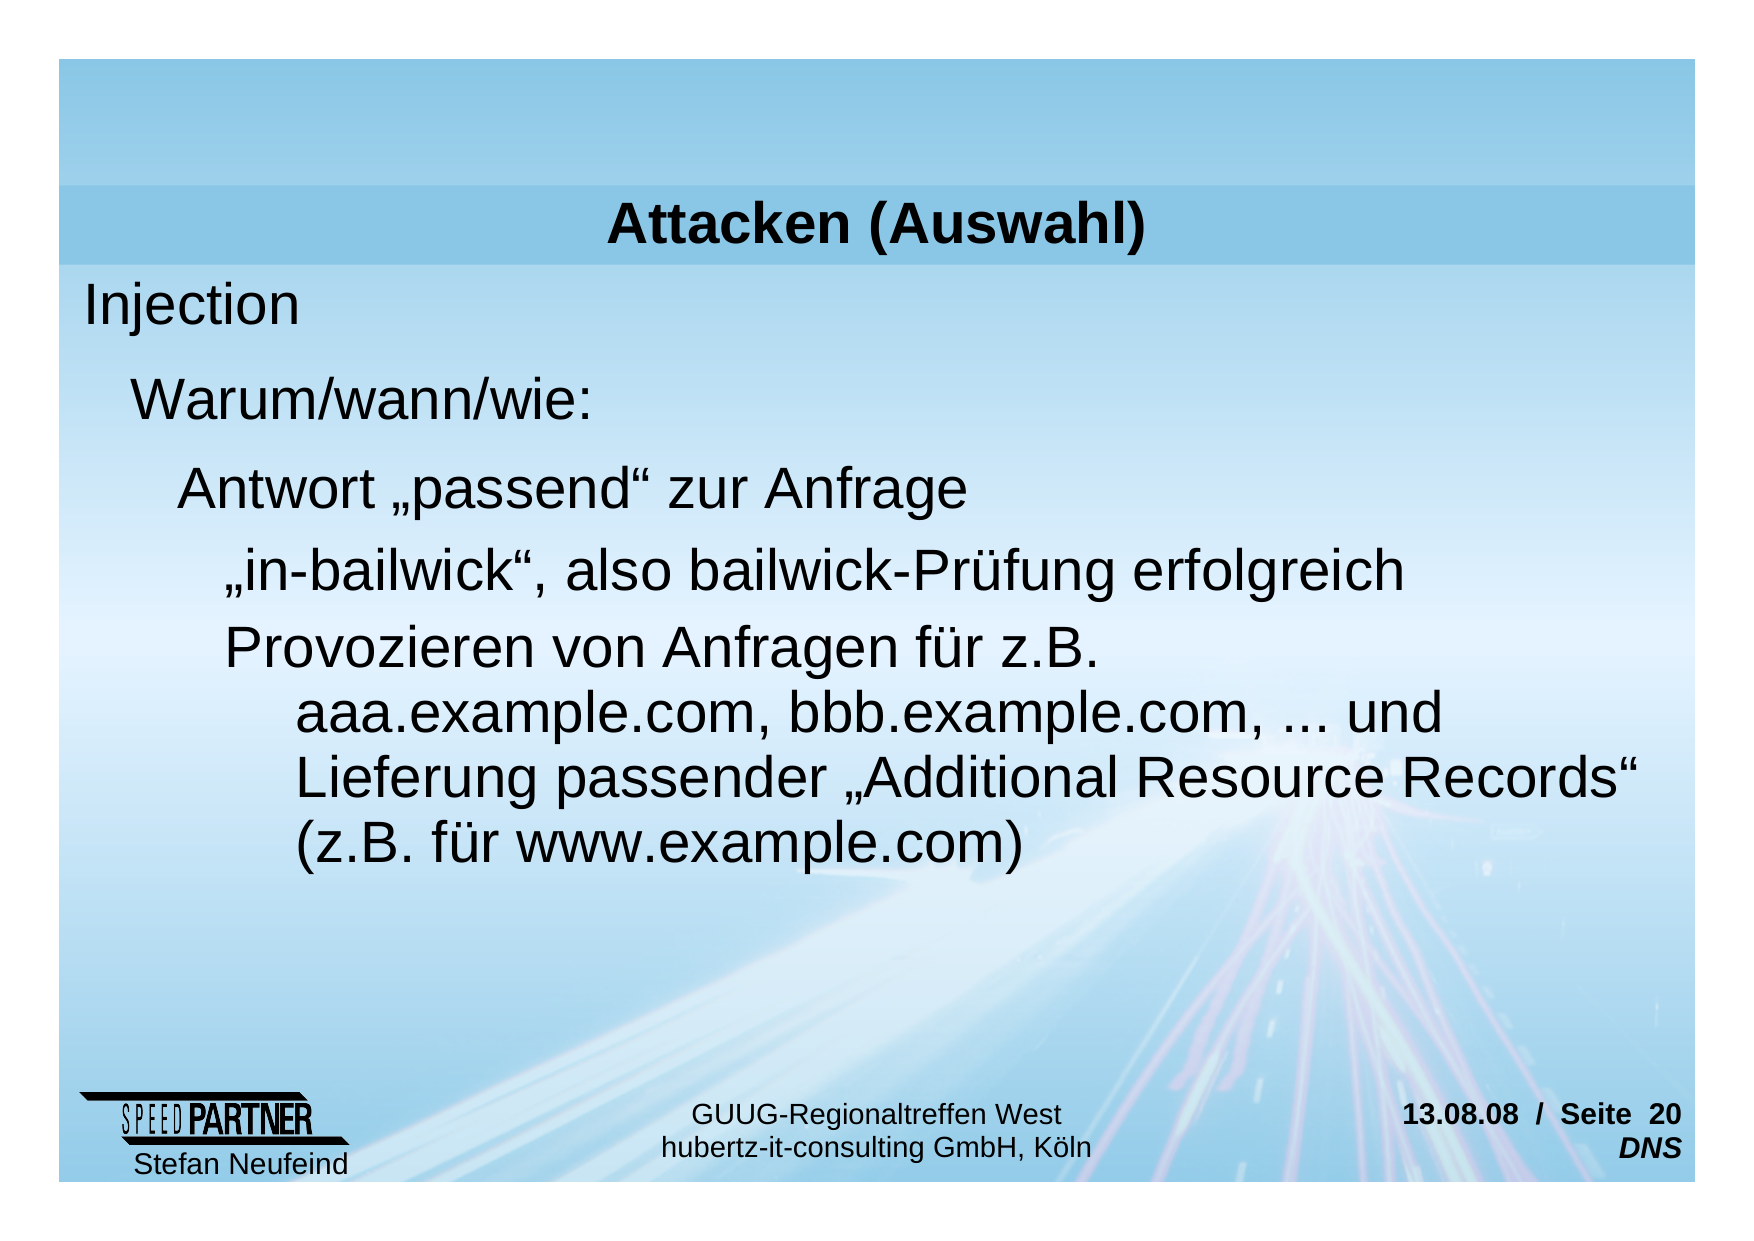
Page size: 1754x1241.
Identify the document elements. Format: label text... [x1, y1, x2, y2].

list Injection Warum/wann/wie: Antwort „passend“ zur Anfrage „in-bailwick“, also bailwick-Prüfung erfolgreich Provozieren von Anfragen für z.B. aaa.example.com, bbb.example.com, ... und Lieferung passender „Additional Resource Records“ (z.B. für www.example.com) [71, 272, 1695, 1055]
picture [59, 59, 1695, 185]
title Attacken (Auswahl) [59, 191, 1695, 257]
picture [59, 265, 1695, 1182]
